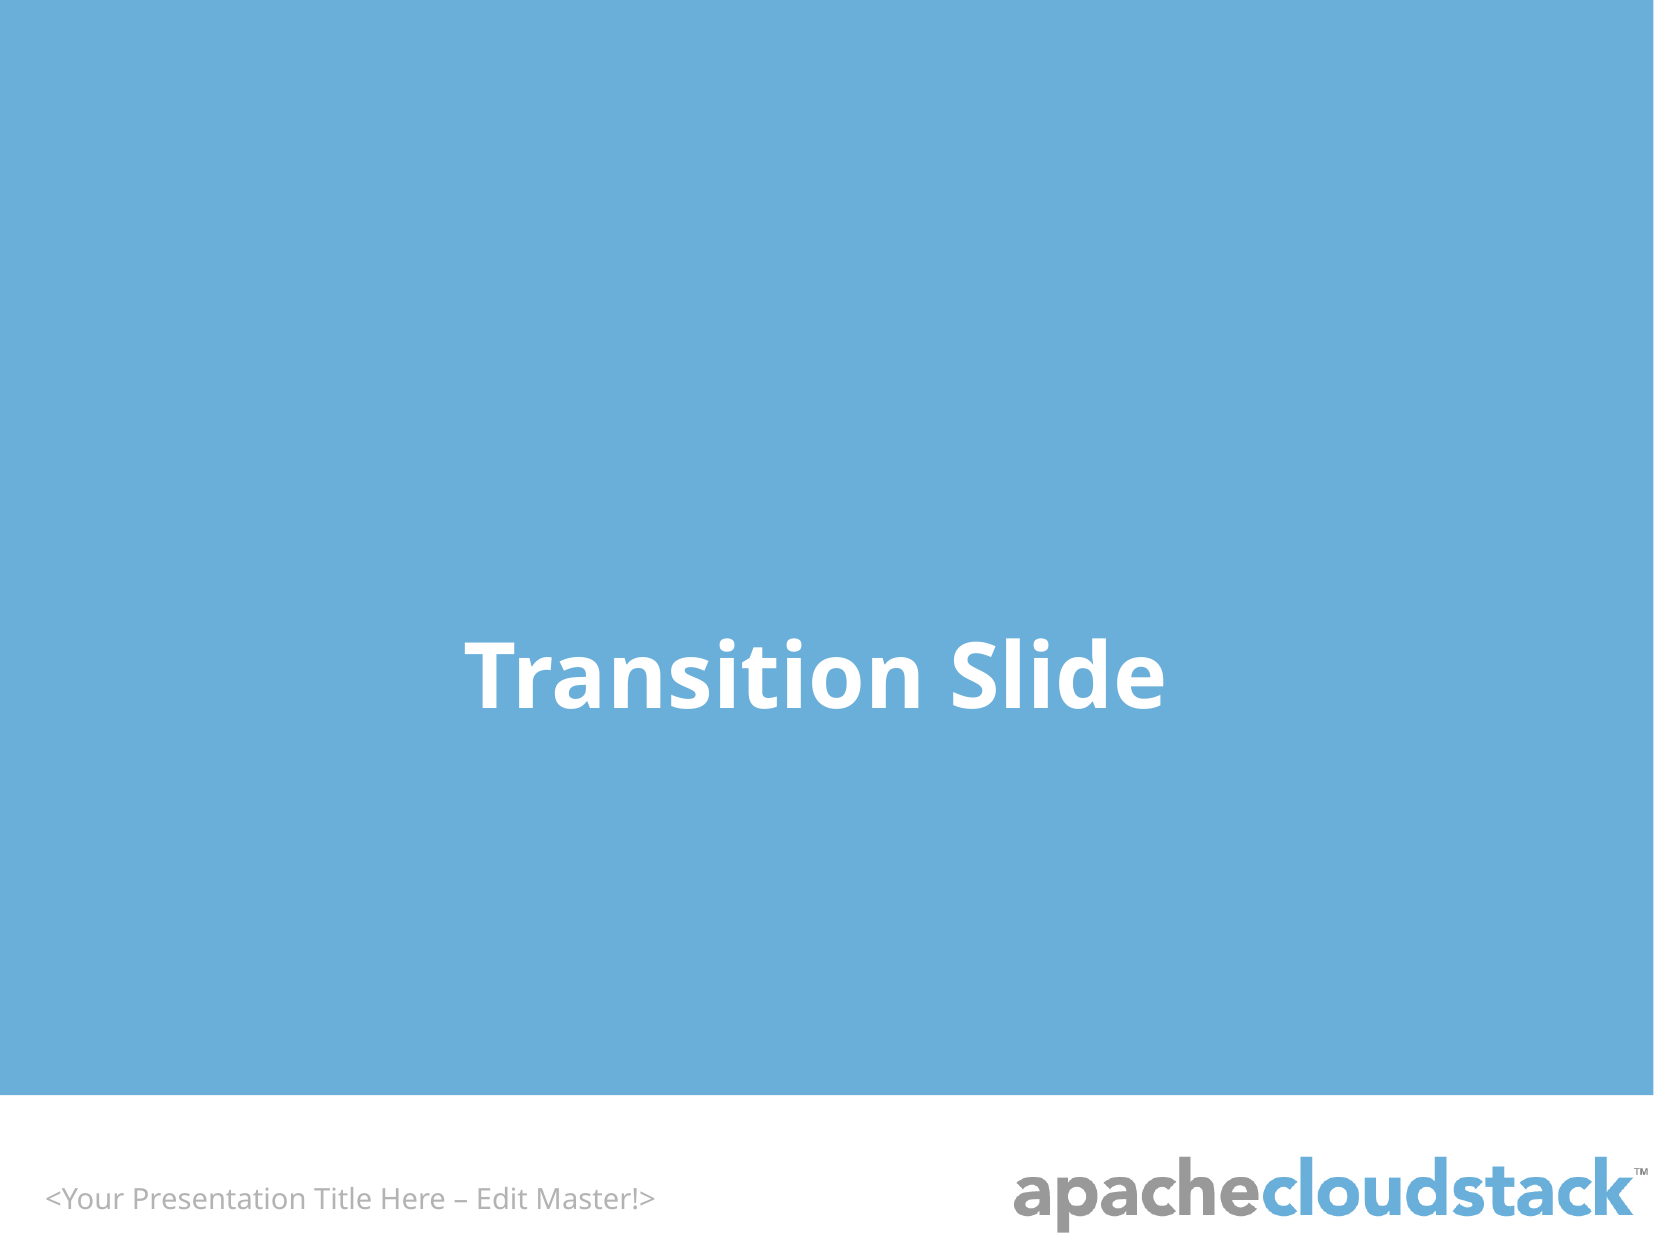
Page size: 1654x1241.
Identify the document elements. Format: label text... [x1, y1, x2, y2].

picture [1014, 1156, 1648, 1233]
title Transition Slide [71, 569, 1561, 777]
